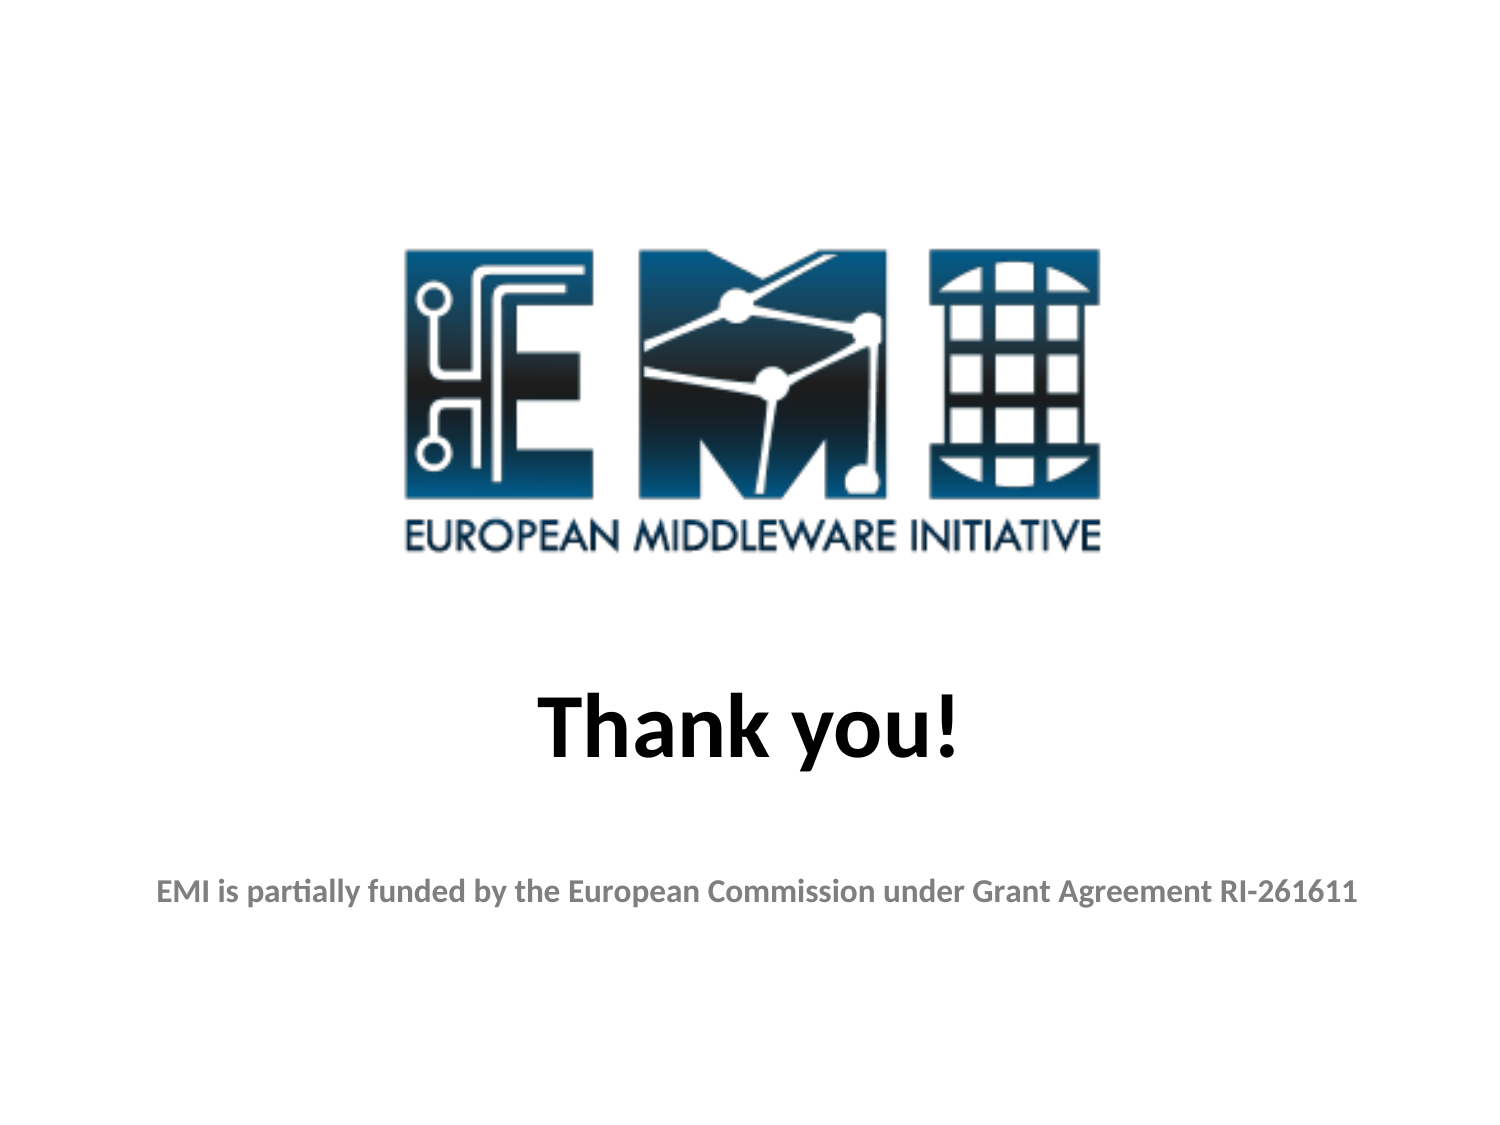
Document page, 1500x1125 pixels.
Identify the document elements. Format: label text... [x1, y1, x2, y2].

picture [250, 199, 1251, 620]
title Thank you! [0, 681, 1500, 818]
